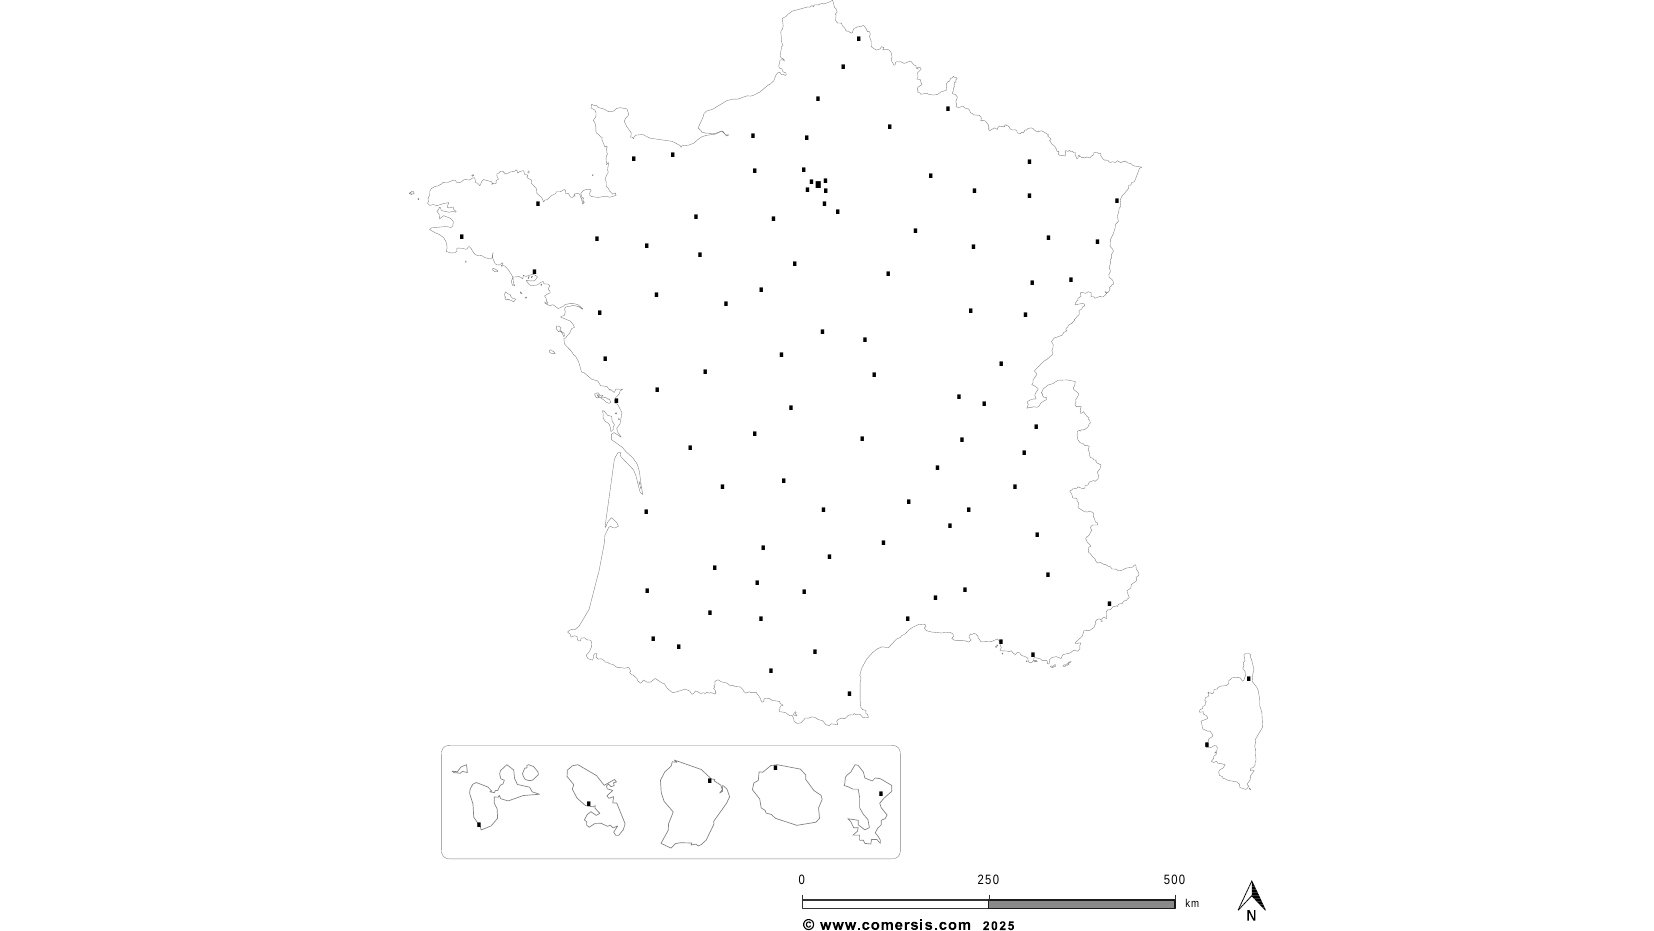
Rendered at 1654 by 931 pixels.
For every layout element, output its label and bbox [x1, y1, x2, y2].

picture [409, 0, 1266, 931]
